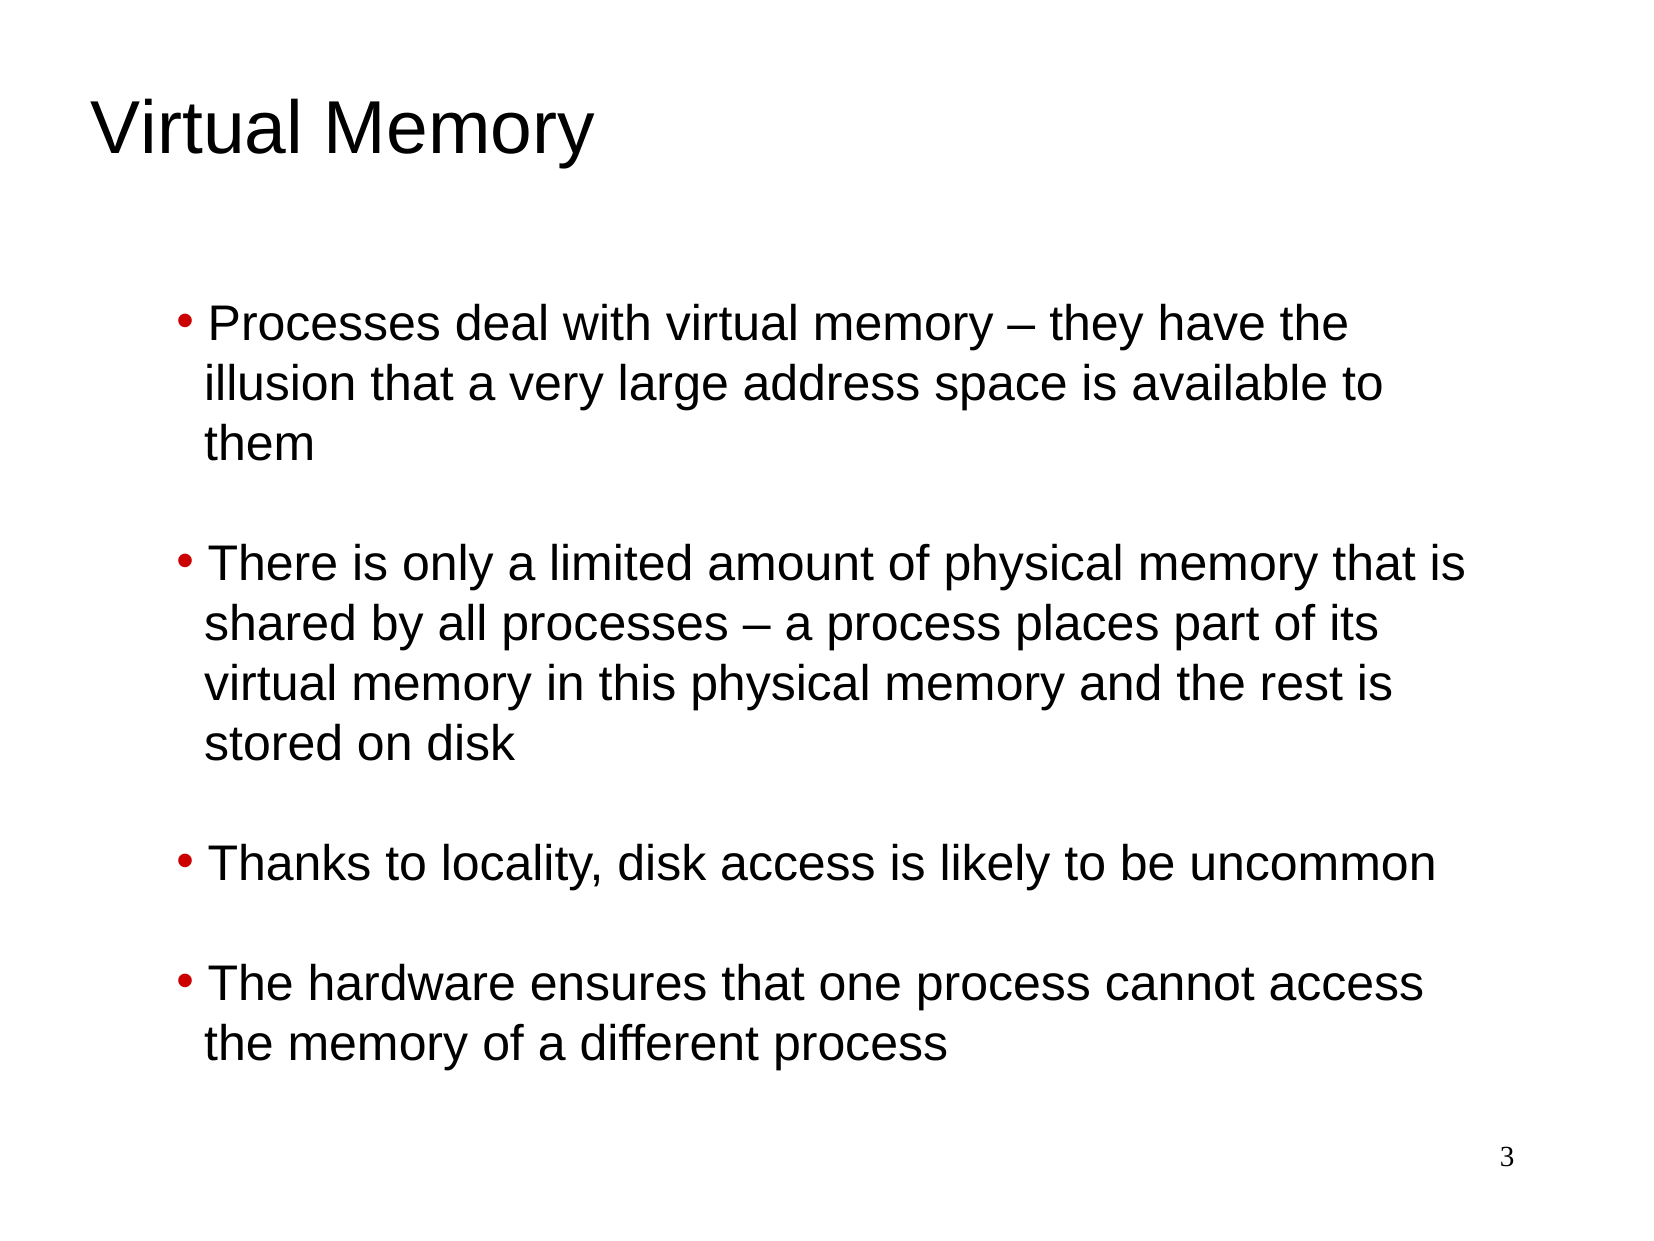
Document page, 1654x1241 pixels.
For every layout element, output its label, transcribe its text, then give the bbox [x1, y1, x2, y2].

text_box <number> [1184, 1129, 1530, 1213]
text_box Virtual Memory [75, 71, 611, 177]
text_box Processes deal with virtual memory – they have the illusion that a very large address space is available to them There is only a limited amount of physical memory that is shared by all processes – a process places part of its virtual memory in this physical memory and the rest is stored on disk Thanks to locality, disk access is likely to be uncommon The hardware ensures that one process cannot access the memory of a different process [161, 282, 1482, 1079]
